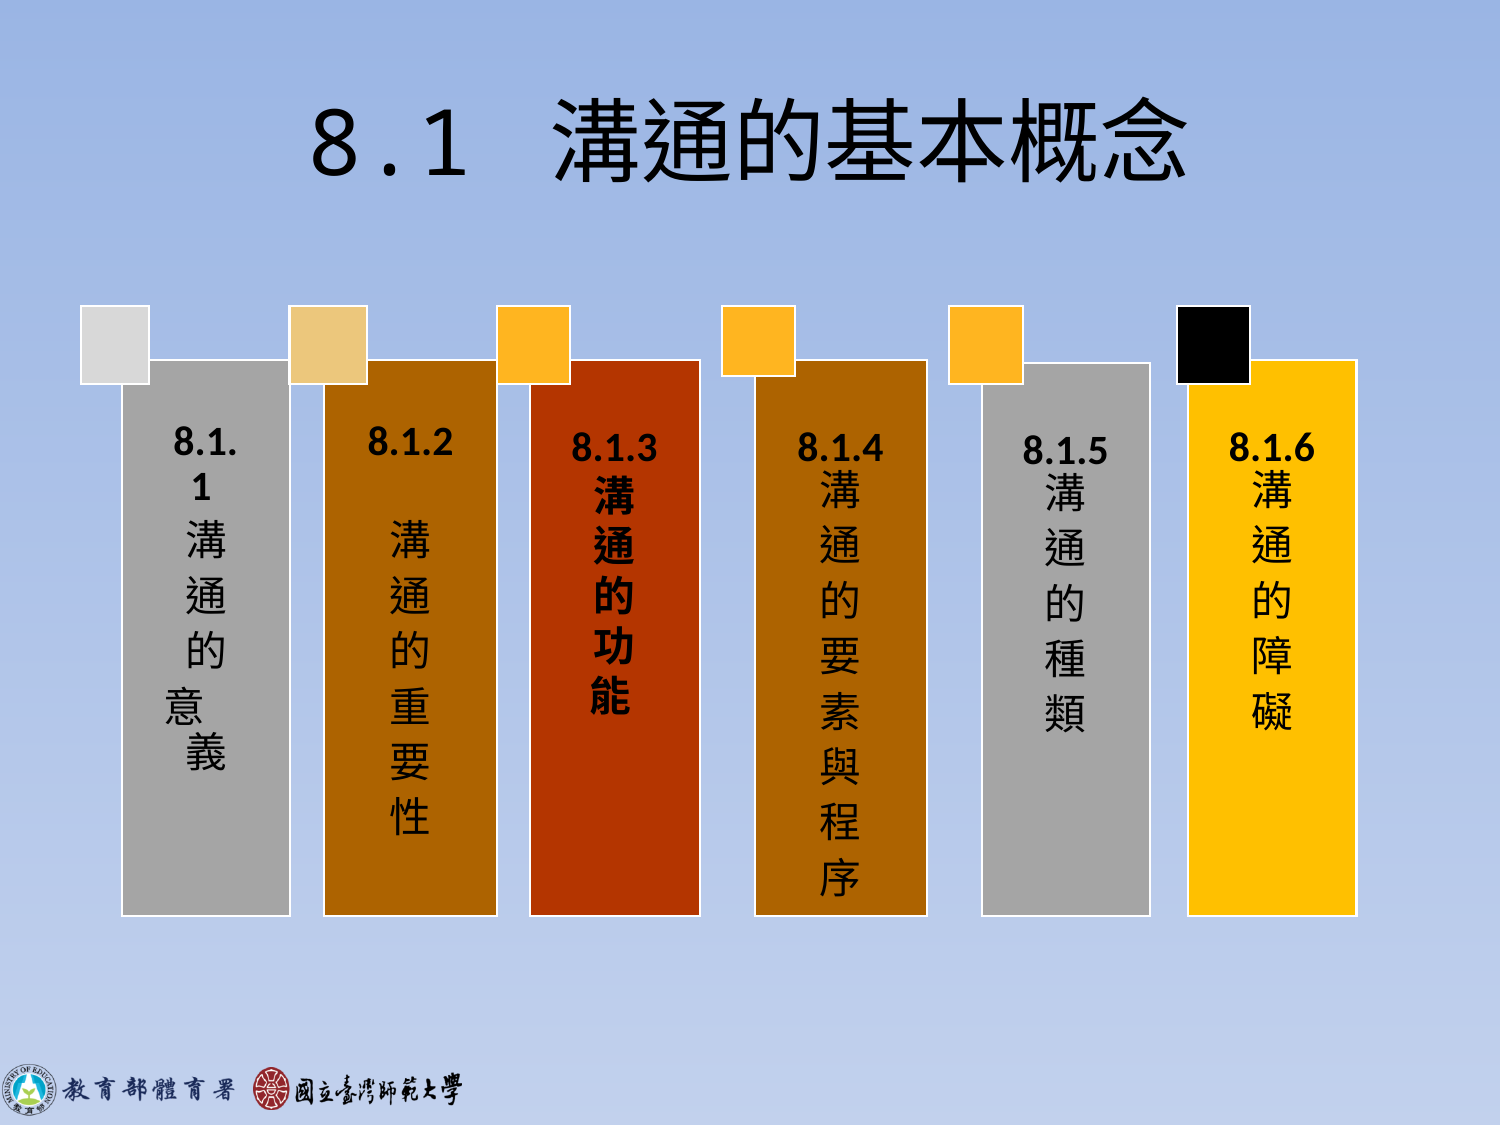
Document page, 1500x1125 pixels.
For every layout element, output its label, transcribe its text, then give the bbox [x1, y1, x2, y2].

text_box [81, 306, 149, 384]
text_box [497, 306, 570, 384]
text_box [1177, 306, 1250, 384]
text_box 8.1.5 溝 通 的 種 類 [981, 363, 1151, 917]
text_box 8.1.2 溝 通 的 重 要 性 [324, 360, 498, 917]
text_box 8.1.4 溝 通 的 要 素 與 程 序 [754, 360, 927, 917]
text_box [289, 306, 367, 384]
text_box [722, 306, 795, 376]
title 8.1 溝通的基本概念 [75, 45, 1426, 233]
text_box 8.1.6 溝 通 的 障 礙 [1187, 360, 1357, 917]
text_box [949, 306, 1023, 384]
text_box 8.1.1 溝 通 的 意 義 [121, 360, 290, 917]
text_box 8.1.3 溝 通 的 功 能 [529, 360, 700, 917]
